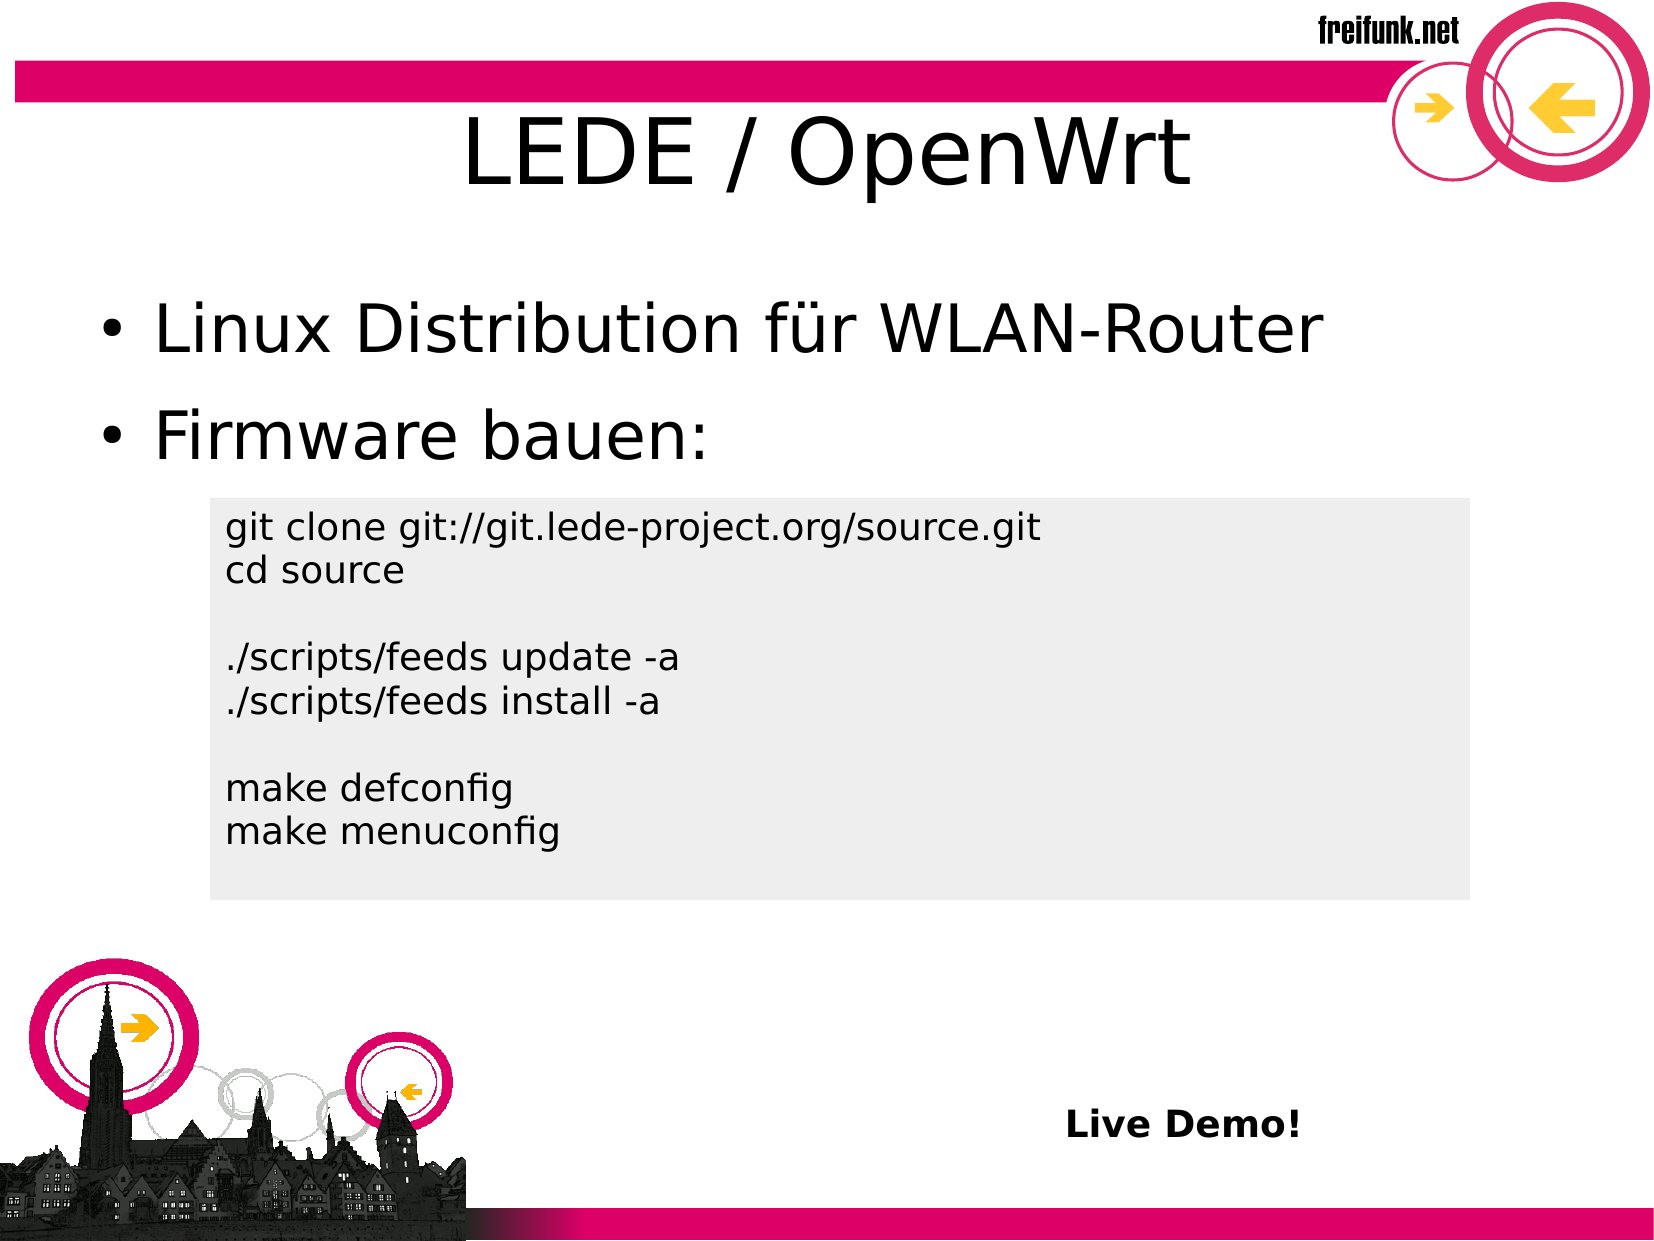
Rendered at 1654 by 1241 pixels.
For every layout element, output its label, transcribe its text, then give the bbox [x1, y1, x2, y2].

title LEDE / OpenWrt [82, 49, 1571, 257]
list Linux Distribution für WLAN-Router Firmware bauen: [82, 290, 1571, 1010]
text_box Live Demo! [1050, 1095, 1318, 1154]
text_box git clone git://git.lede-project.org/source.git cd source ./scripts/feeds update -a ./scripts/feeds install -a make defconfig make menuconfig [210, 497, 1471, 901]
